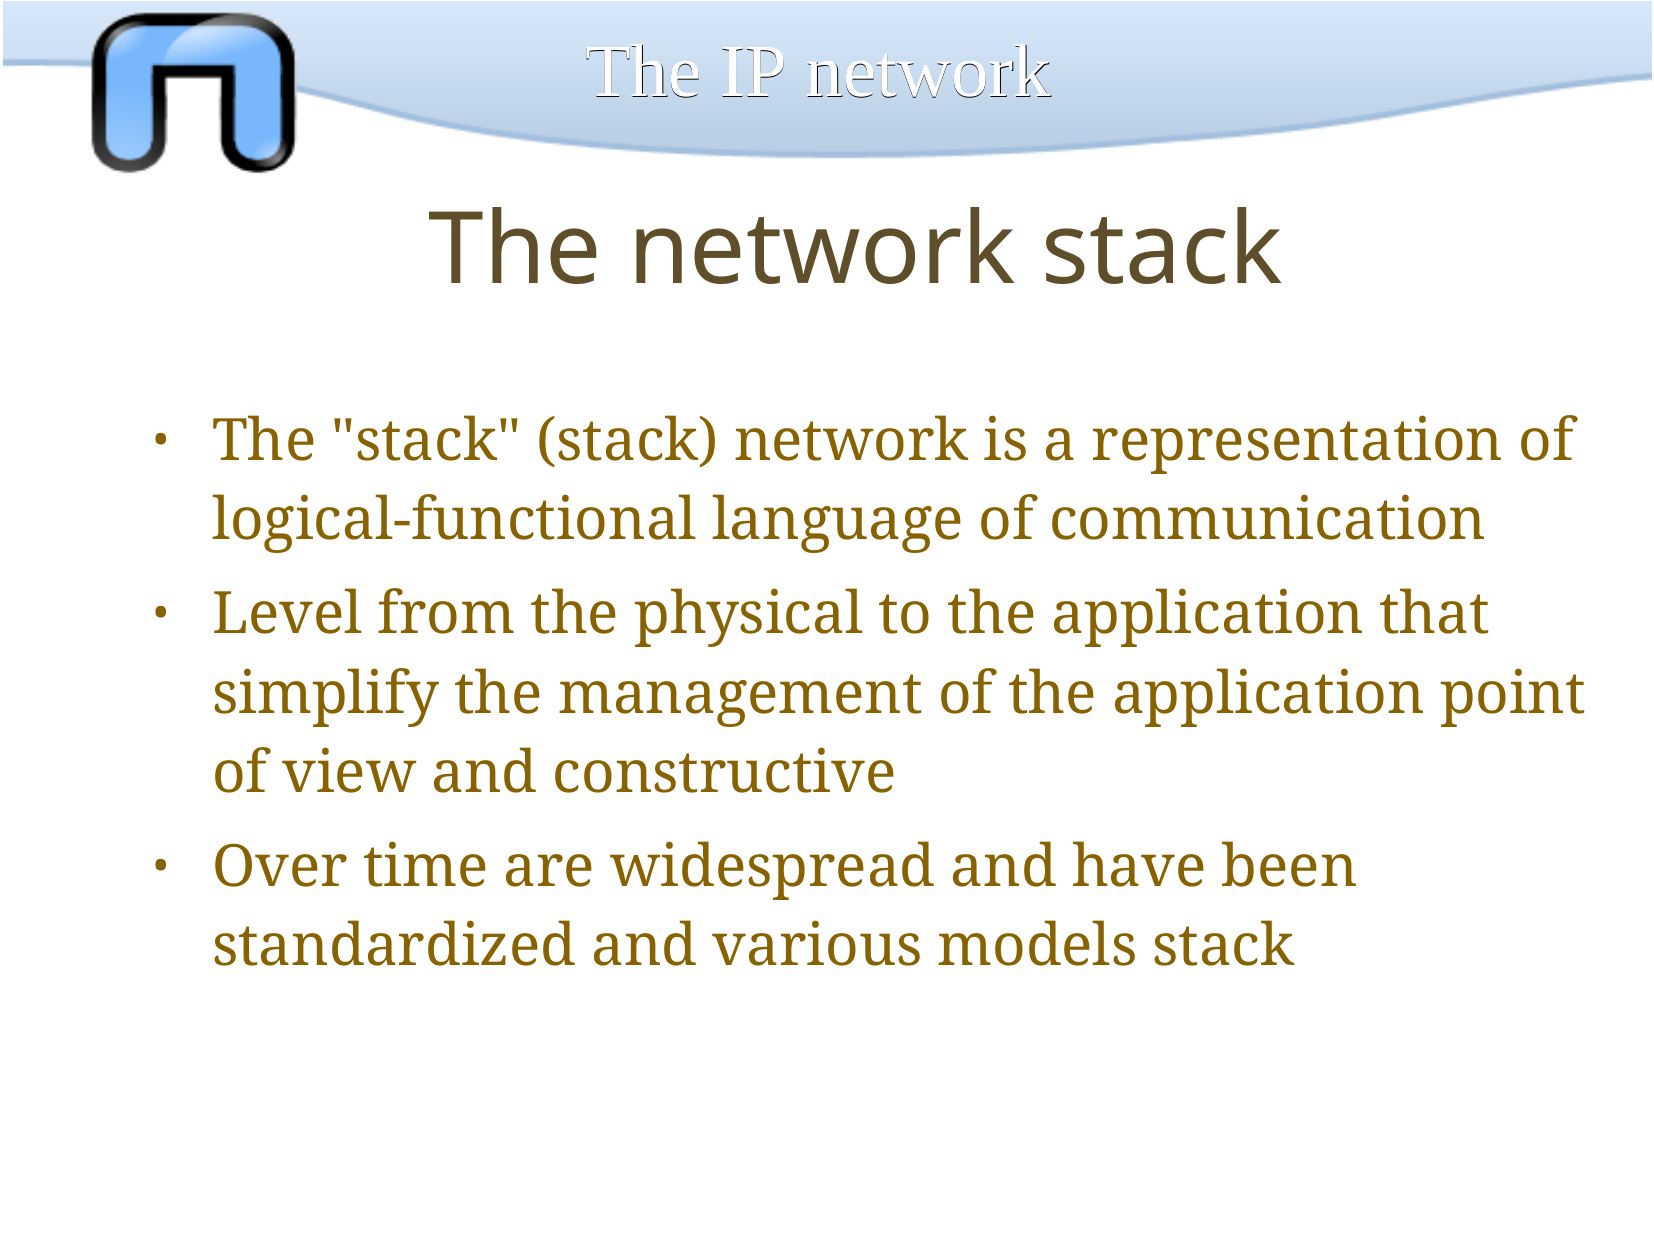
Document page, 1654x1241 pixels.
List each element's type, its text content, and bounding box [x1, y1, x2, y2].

text_box The IP network [573, 29, 1063, 82]
picture [0, 0, 1654, 1241]
title The network stack [118, 82, 1595, 408]
list The "stack" (stack) network is a representation of logical-functional language of communication Level from the physical to the application that simplify the management of the application point of view and constructive Over time are widespread and have been standardized and various models stack [118, 304, 1609, 1235]
